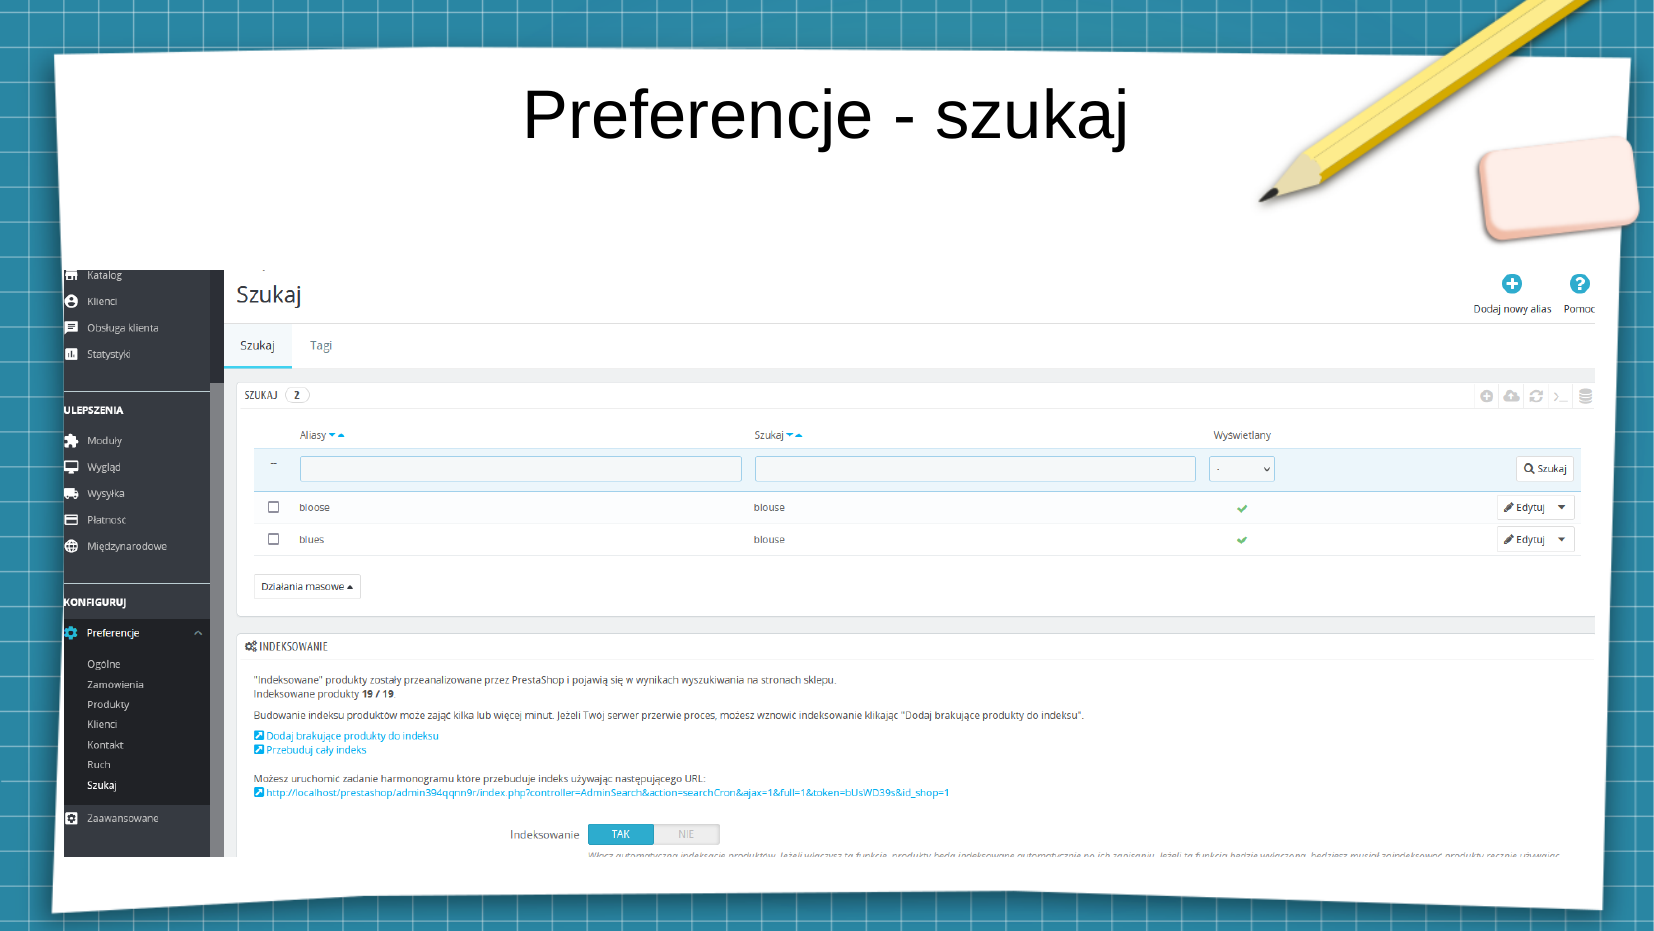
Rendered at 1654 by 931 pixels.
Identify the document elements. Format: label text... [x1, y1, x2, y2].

picture [0, 0, 1654, 931]
title Preferencje - szukaj [82, 37, 1571, 193]
